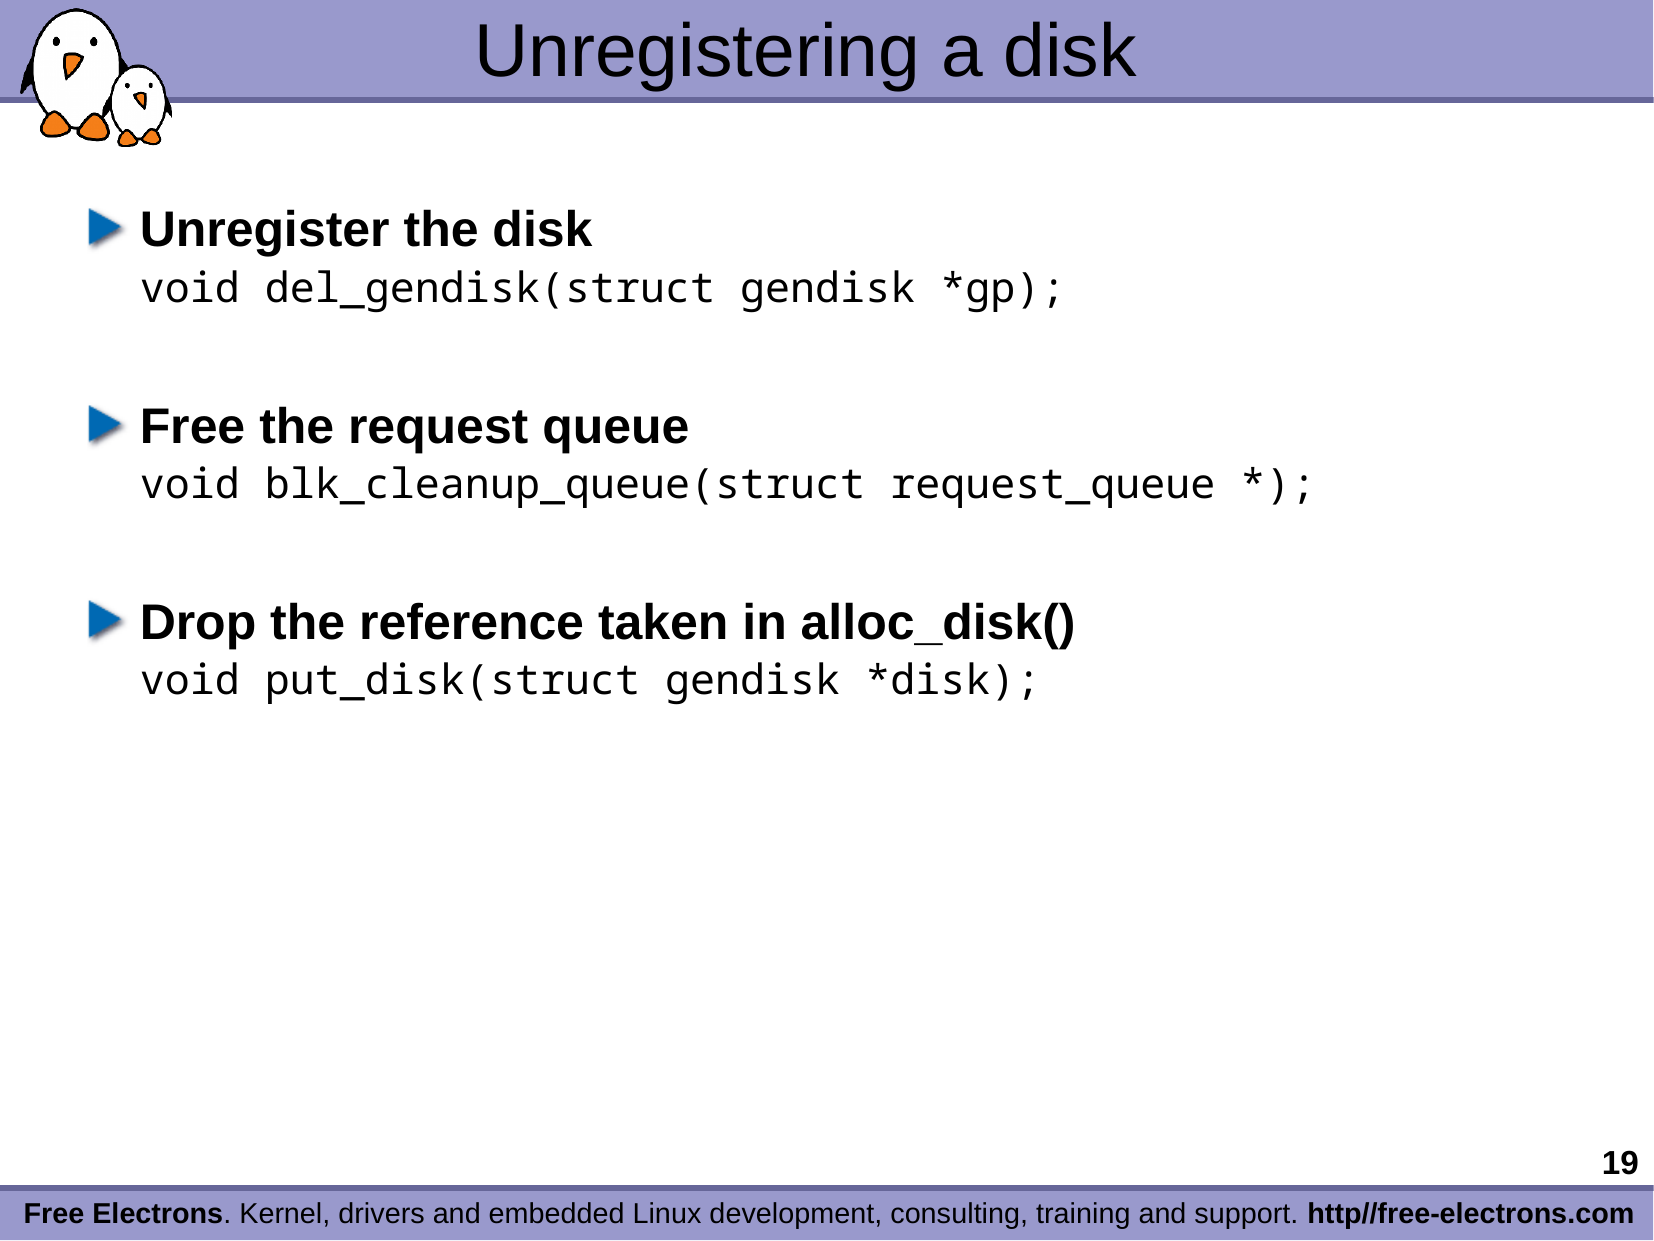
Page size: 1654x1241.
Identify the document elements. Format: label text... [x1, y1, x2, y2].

list Unregister the disk void del_gendisk(struct gendisk *gp); Free the request queue void blk_cleanup_queue(struct request_queue *); Drop the reference taken in alloc_disk() void put_disk(struct gendisk *disk); [68, 201, 1592, 1118]
title Unregistering a disk [60, 0, 1551, 100]
picture [20, 8, 172, 147]
